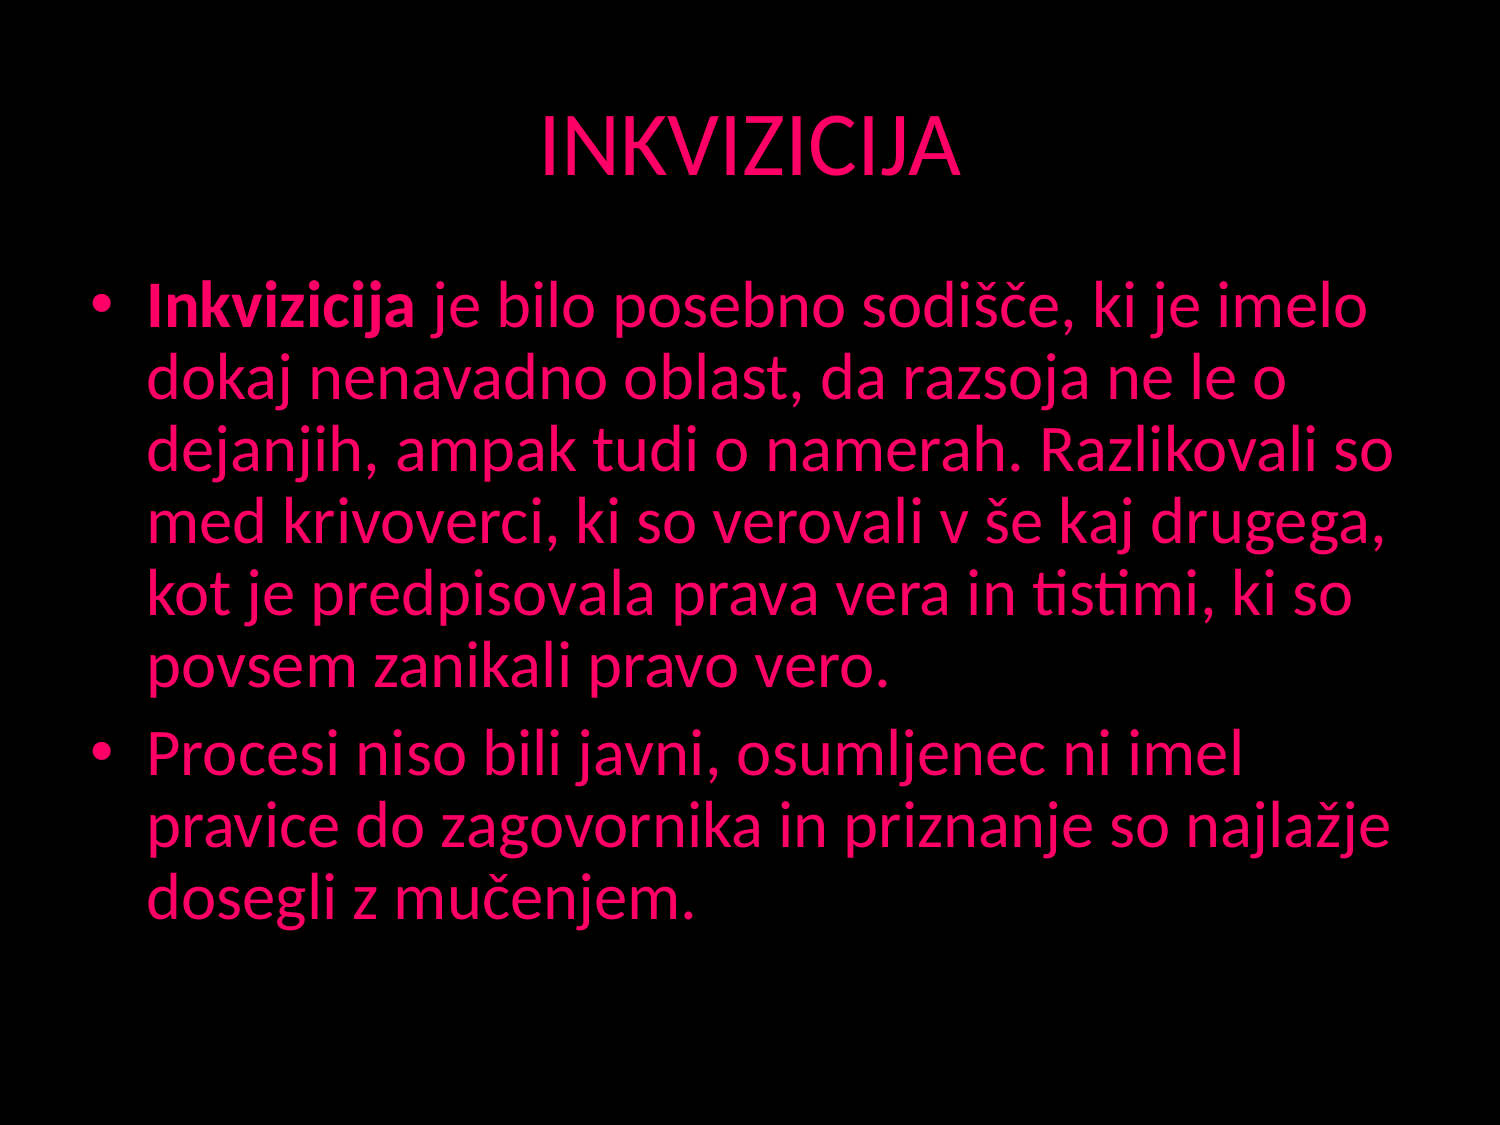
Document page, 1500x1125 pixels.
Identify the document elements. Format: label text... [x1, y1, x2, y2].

list Inkvizicija je bilo posebno sodišče, ki je imelo dokaj nenavadno oblast, da razsoja ne le o dejanjih, ampak tudi o namerah. Razlikovali so med krivoverci, ki so verovali v še kaj drugega, kot je predpisovala prava vera in tistimi, ki so povsem zanikali pravo vero. Procesi niso bili javni, osumljenec ni imel pravice do zagovornika in priznanje so najlažje dosegli z mučenjem. [75, 262, 1425, 1005]
title INKVIZICIJA [75, 45, 1425, 233]
